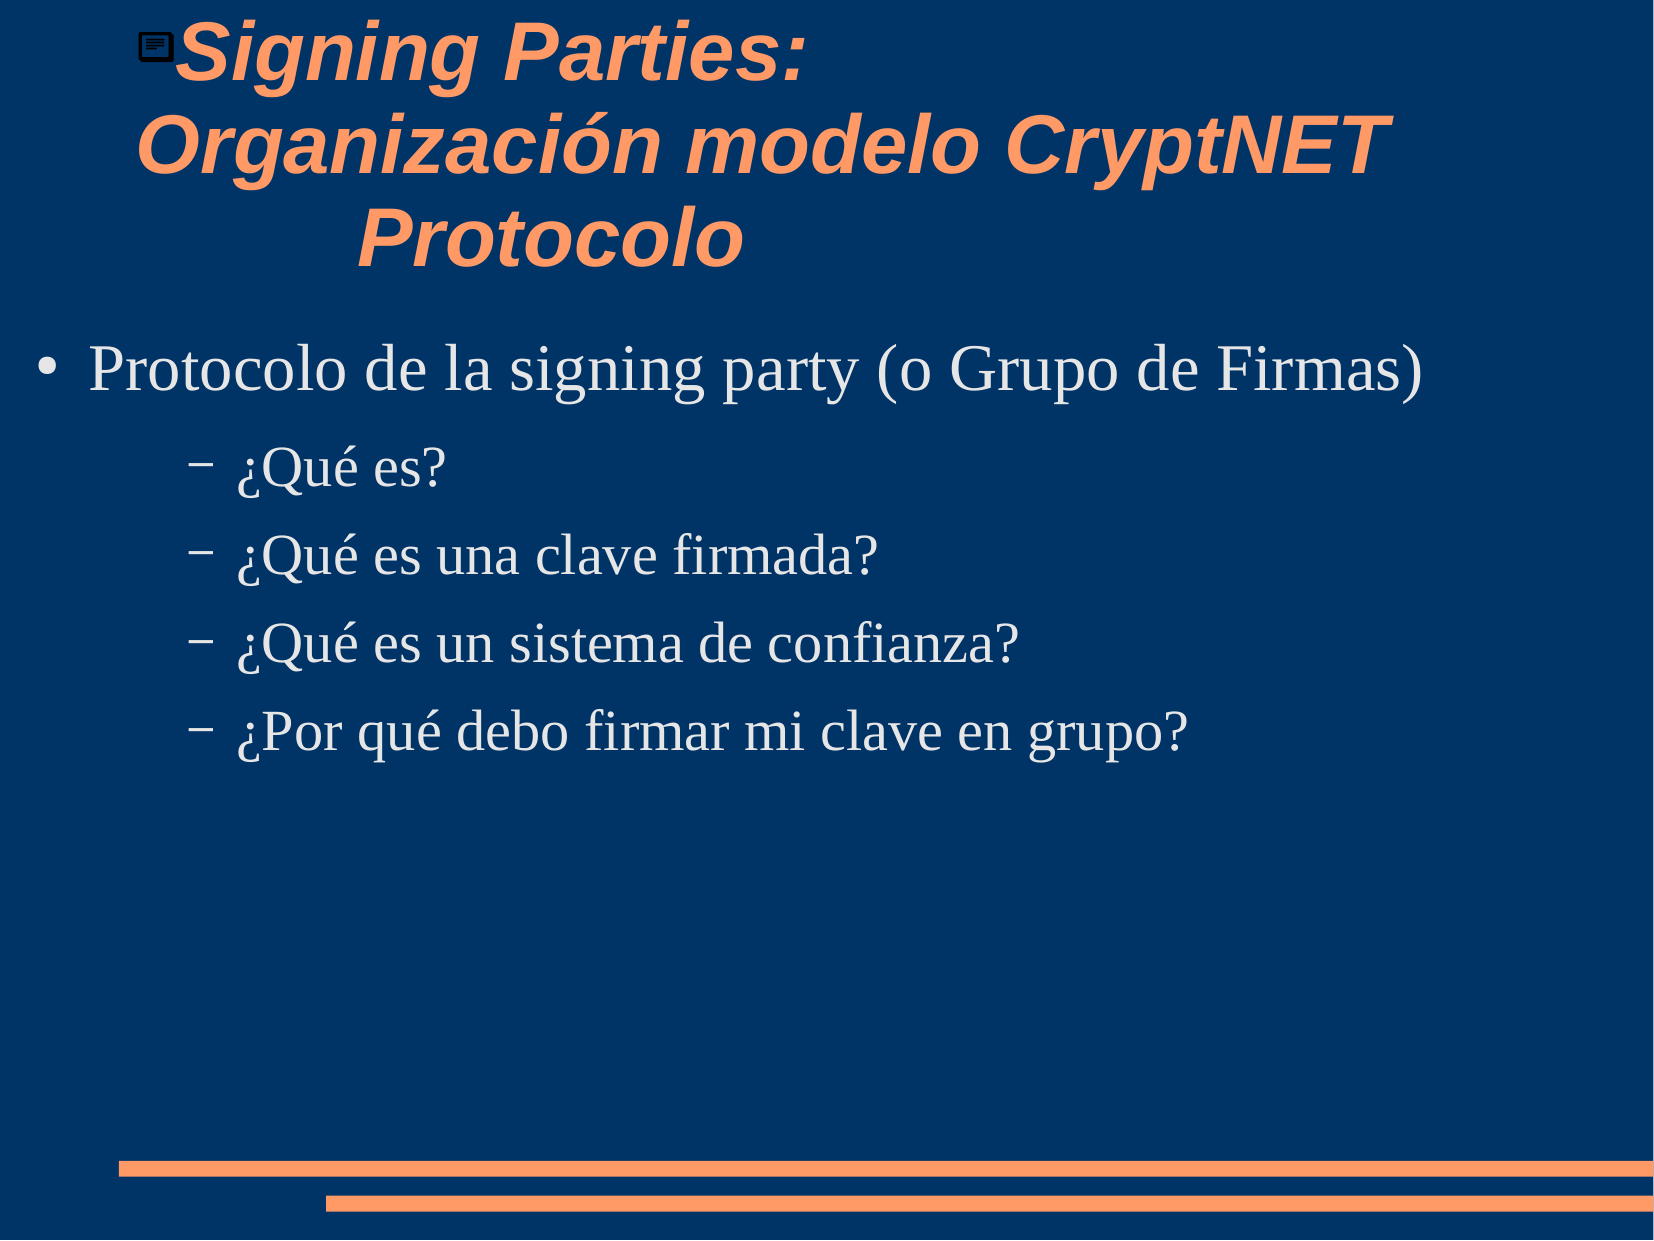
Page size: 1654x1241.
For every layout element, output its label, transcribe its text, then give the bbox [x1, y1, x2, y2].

title Signing Parties: Organización modelo CryptNET Protocolo [17, 4, 1554, 285]
list Protocolo de la signing party (o Grupo de Firmas) ¿Qué es? ¿Qué es una clave firmada? ¿Qué es un sistema de confianza? ¿Por qué debo firmar mi clave en grupo? [0, 330, 1625, 1241]
